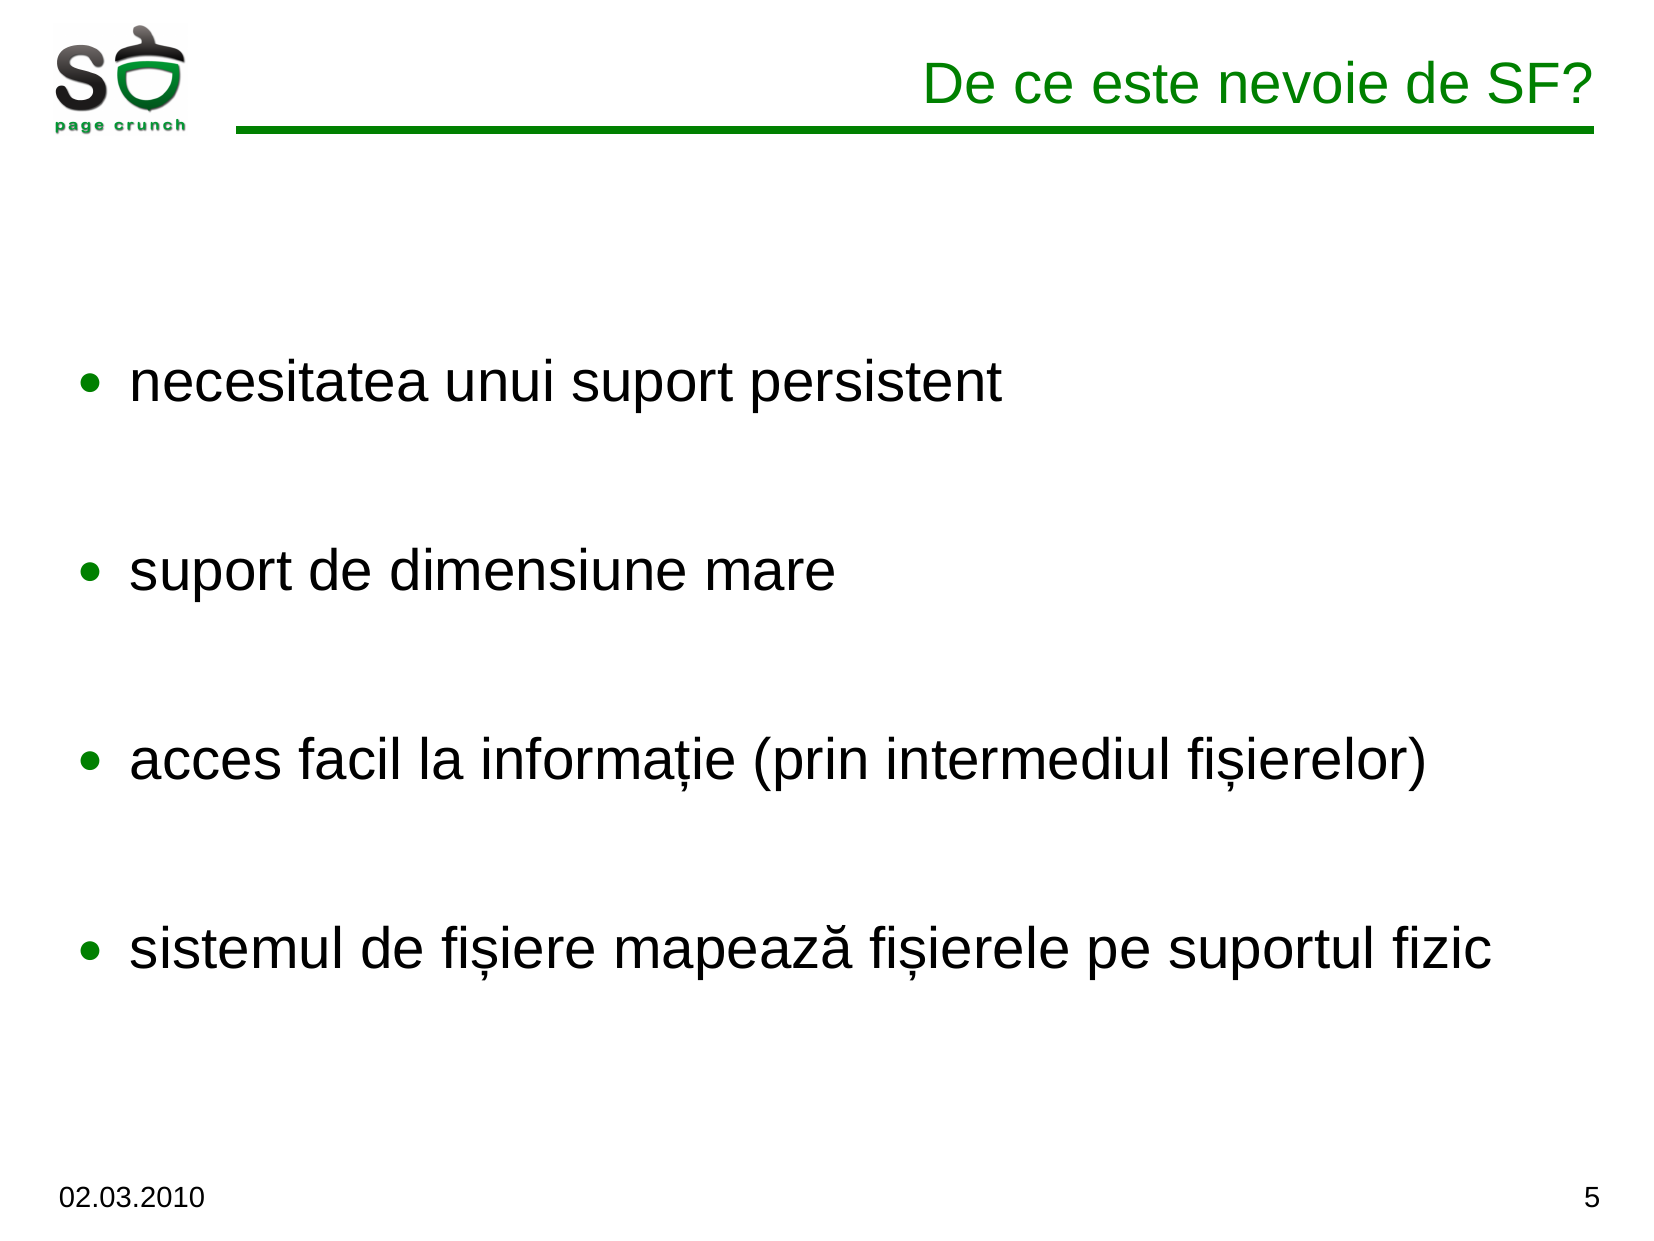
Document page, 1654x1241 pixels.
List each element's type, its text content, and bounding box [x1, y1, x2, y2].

title De ce este nevoie de SF? [236, 49, 1595, 119]
picture [53, 23, 188, 136]
list necesitatea unui suport persistent suport de dimensiune mare acces facil la informație (prin intermediul fișierelor) sistemul de fișiere mapează fișierele pe suportul fizic [59, 177, 1595, 1152]
